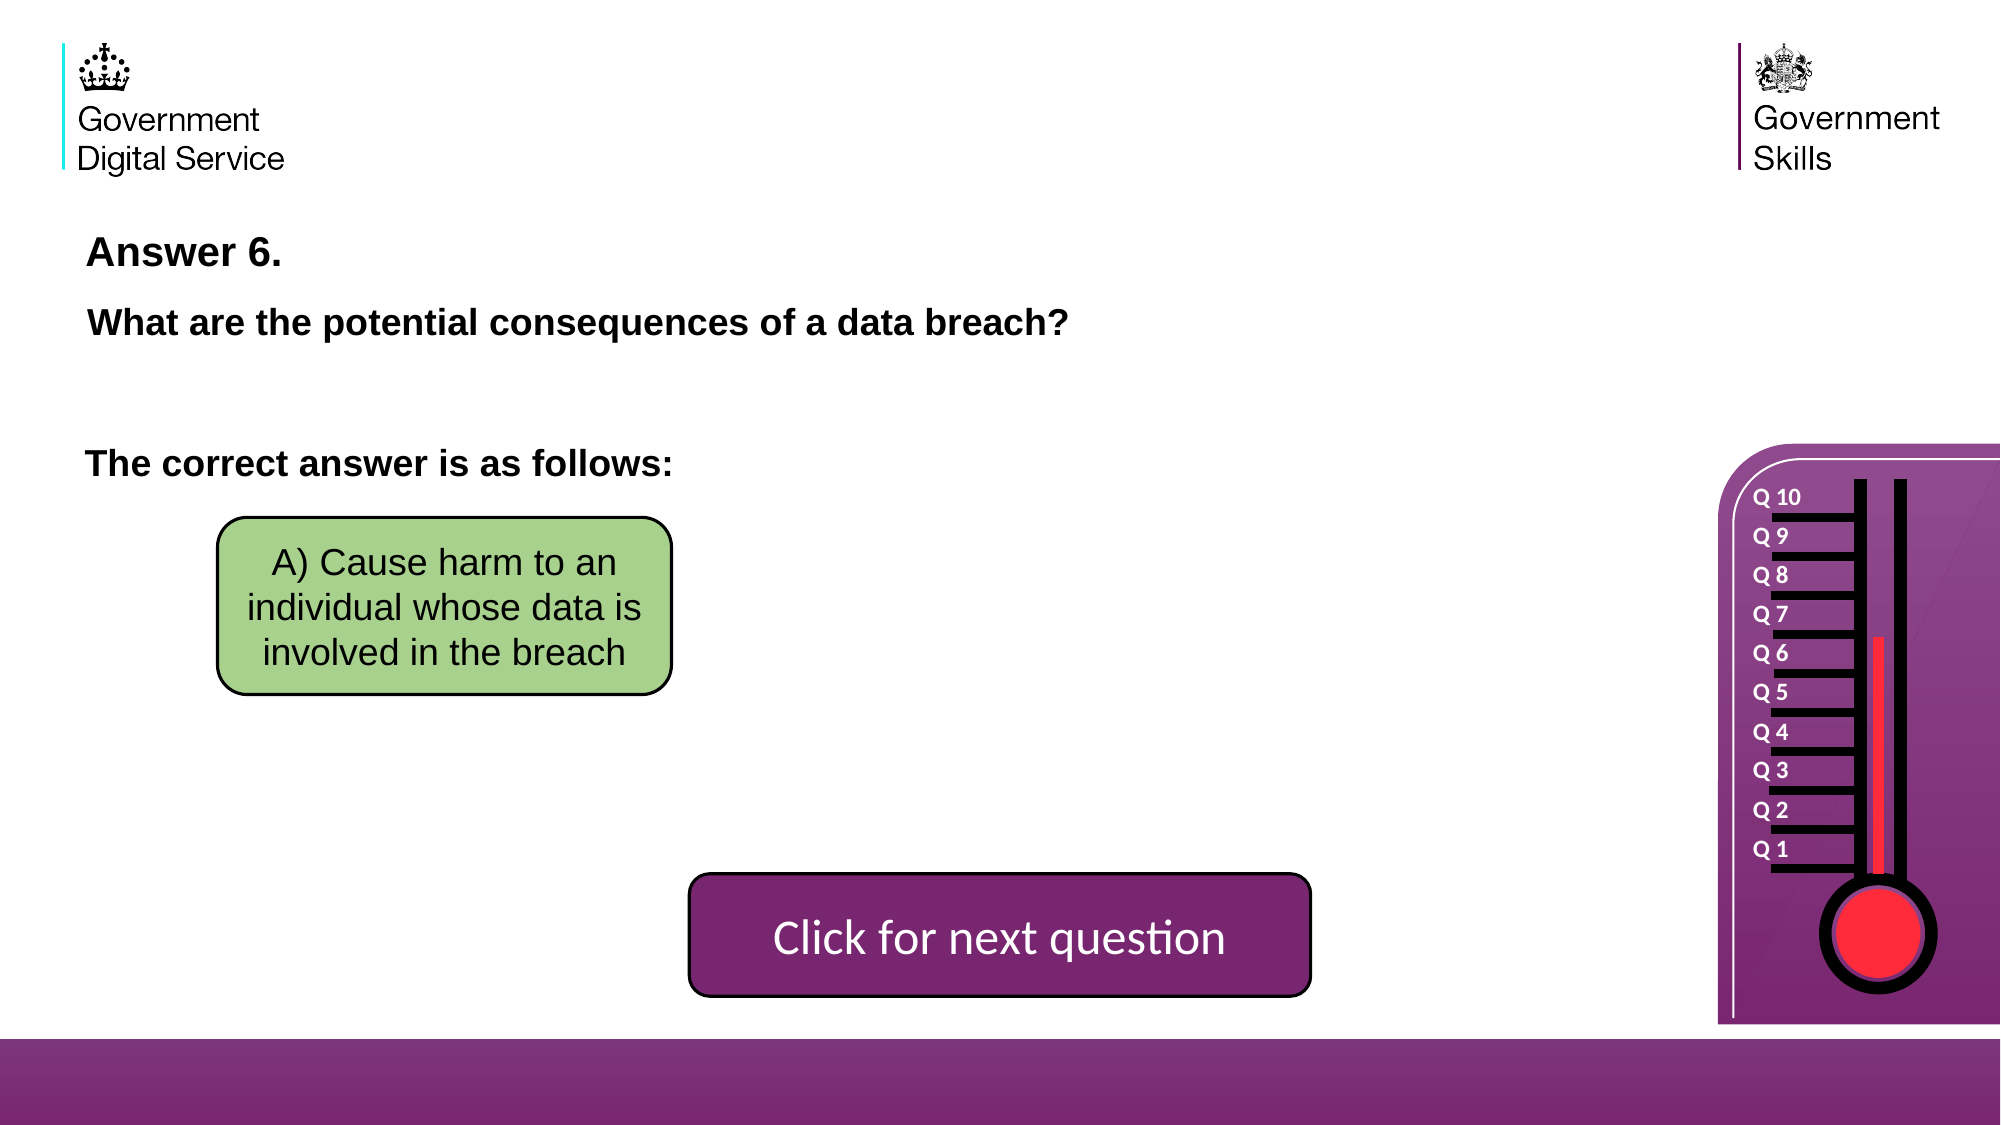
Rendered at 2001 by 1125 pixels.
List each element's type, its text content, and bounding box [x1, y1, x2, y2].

text_box The correct answer is as follows: [84, 428, 1099, 489]
text_box A) Cause harm to an individual whose data is involved in the breach [217, 517, 672, 695]
text_box What are the potential consequences of a data breach? [87, 298, 1916, 429]
text_box Click for next question [689, 873, 1311, 997]
title Answer 6. [85, 222, 1811, 280]
